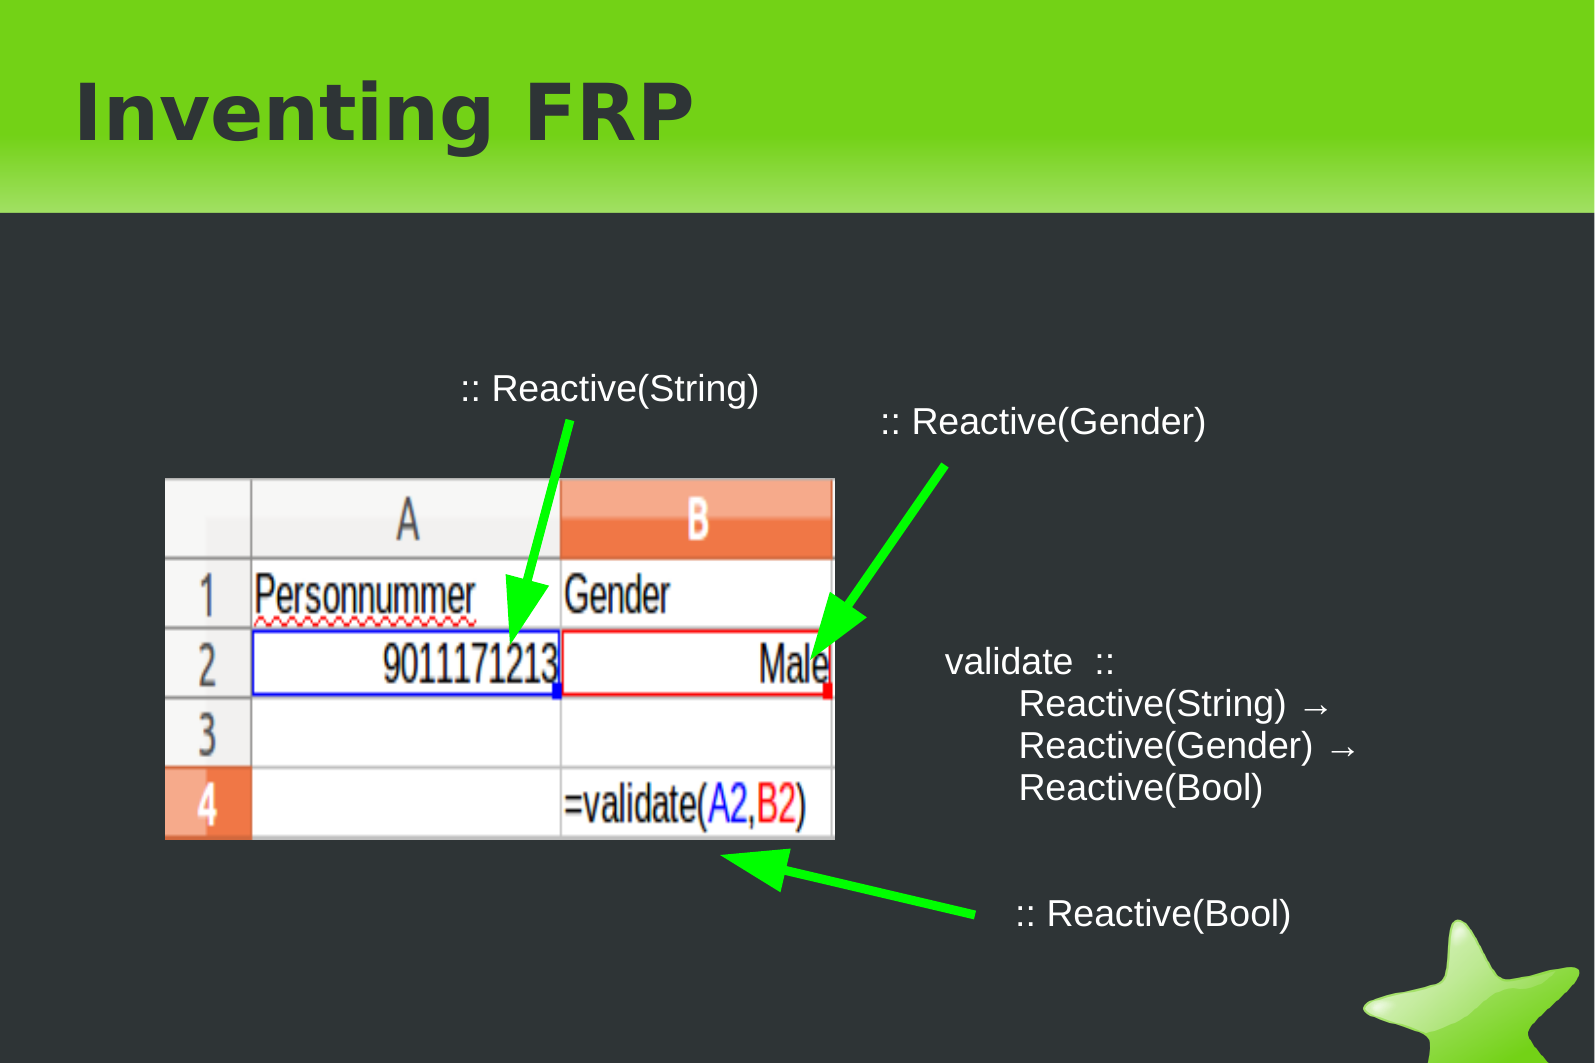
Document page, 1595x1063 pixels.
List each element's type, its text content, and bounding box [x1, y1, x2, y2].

text_box validate :: Reactive(String) → Reactive(Gender) → Reactive(Bool) [930, 633, 1381, 858]
text_box :: Reactive(Gender) [855, 393, 1306, 451]
picture [0, 0, 1595, 1063]
title Inventing FRP [74, 25, 1510, 203]
text_box :: Reactive(Bool) [990, 885, 1441, 942]
text_box :: Reactive(String) [435, 360, 886, 417]
